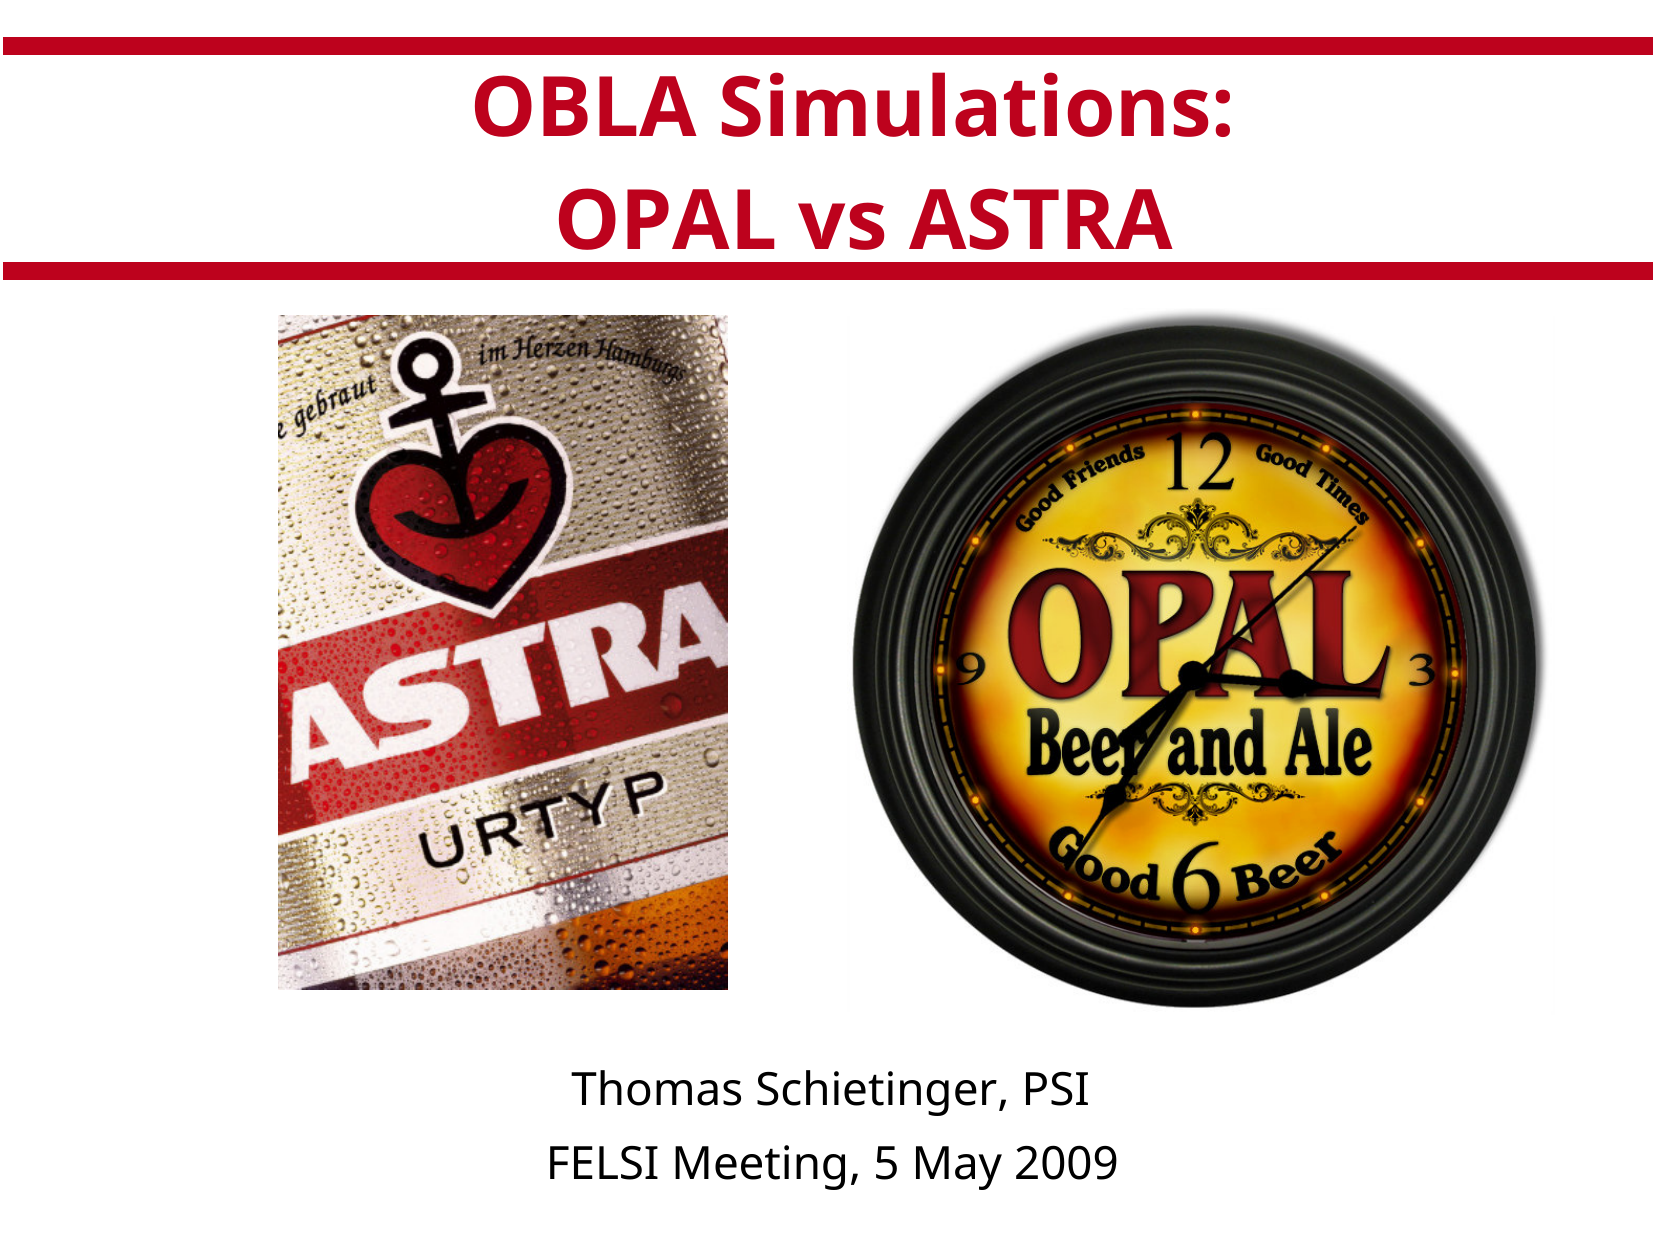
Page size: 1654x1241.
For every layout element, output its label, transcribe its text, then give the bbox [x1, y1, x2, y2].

picture [278, 315, 728, 990]
picture [847, 308, 1555, 1015]
text_box FELSI Meeting, 5 May 2009 [400, 1131, 1265, 1193]
title OBLA Simulations: OPAL vs ASTRA [158, 64, 1571, 258]
text_box Thomas Schietinger, PSI [398, 1056, 1263, 1119]
